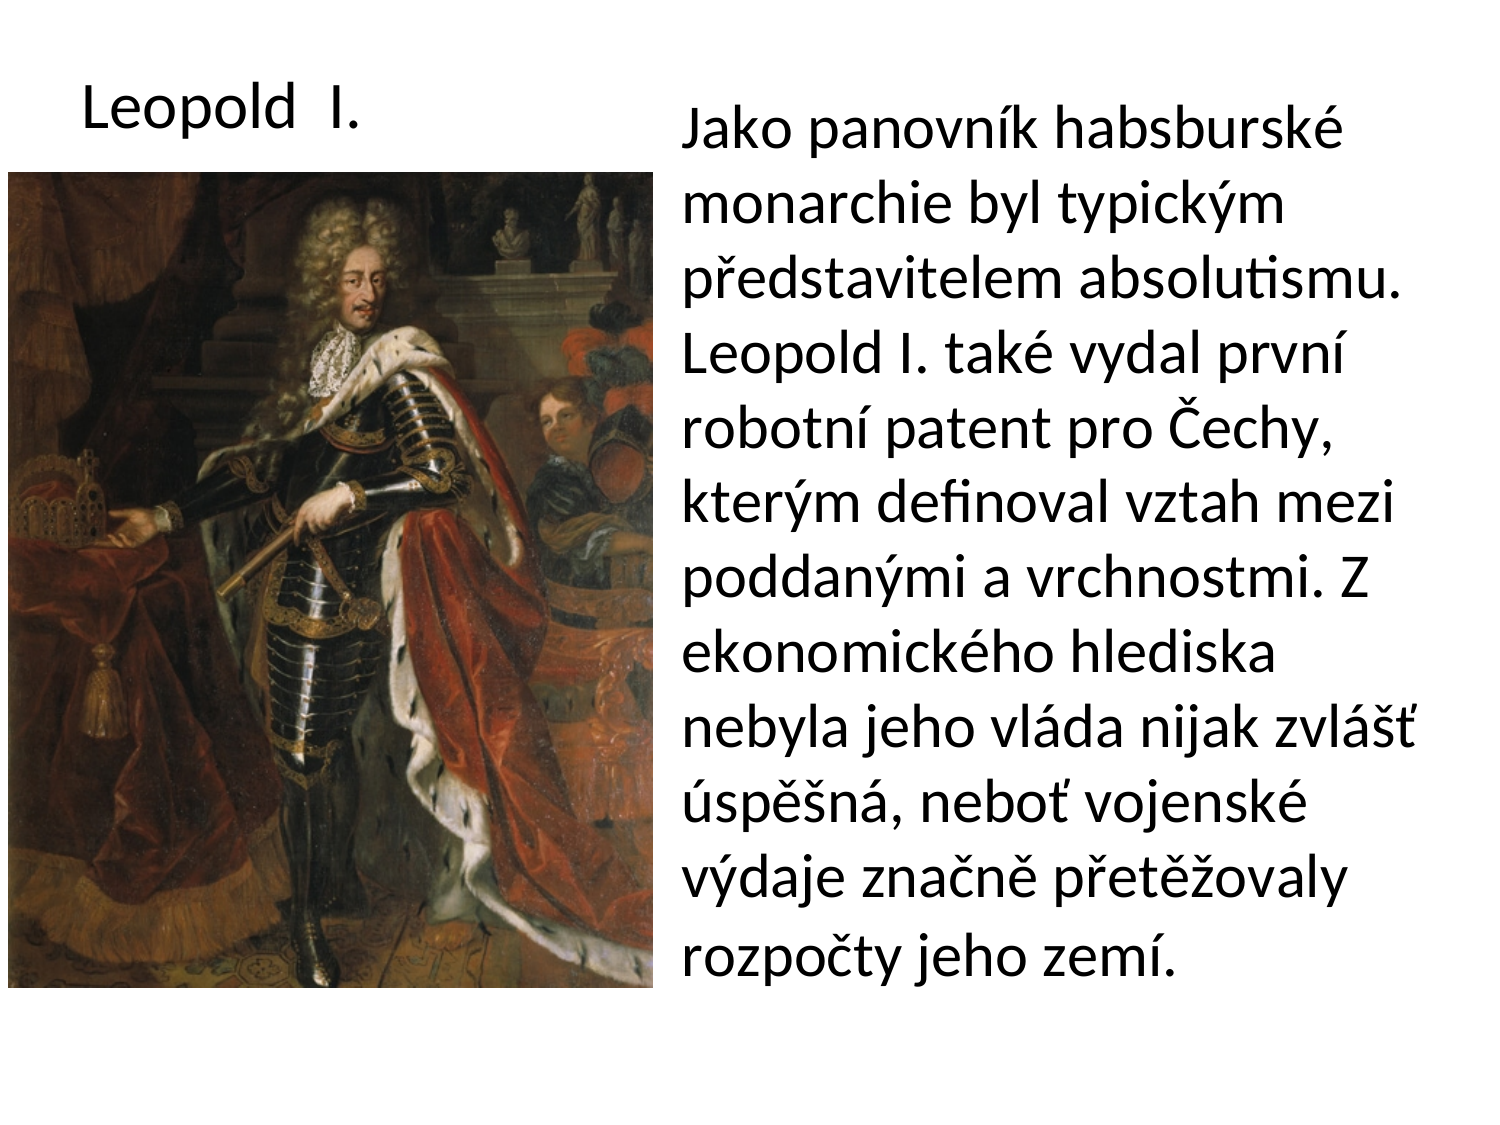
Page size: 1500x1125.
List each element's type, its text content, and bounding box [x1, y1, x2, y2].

text_box Jako panovník habsburské monarchie byl typickým představitelem absolutismu. Leopold I. také vydal první robotní patent pro Čechy, kterým definoval vztah mezi poddanými a vrchnostmi. Z ekonomického hlediska nebyla jeho vláda nijak zvlášť úspěšná, neboť vojenské výdaje značně přetěžovaly rozpočty jeho zemí. [667, 78, 1459, 998]
text_box Leopold I. [66, 54, 378, 151]
picture [8, 172, 653, 988]
